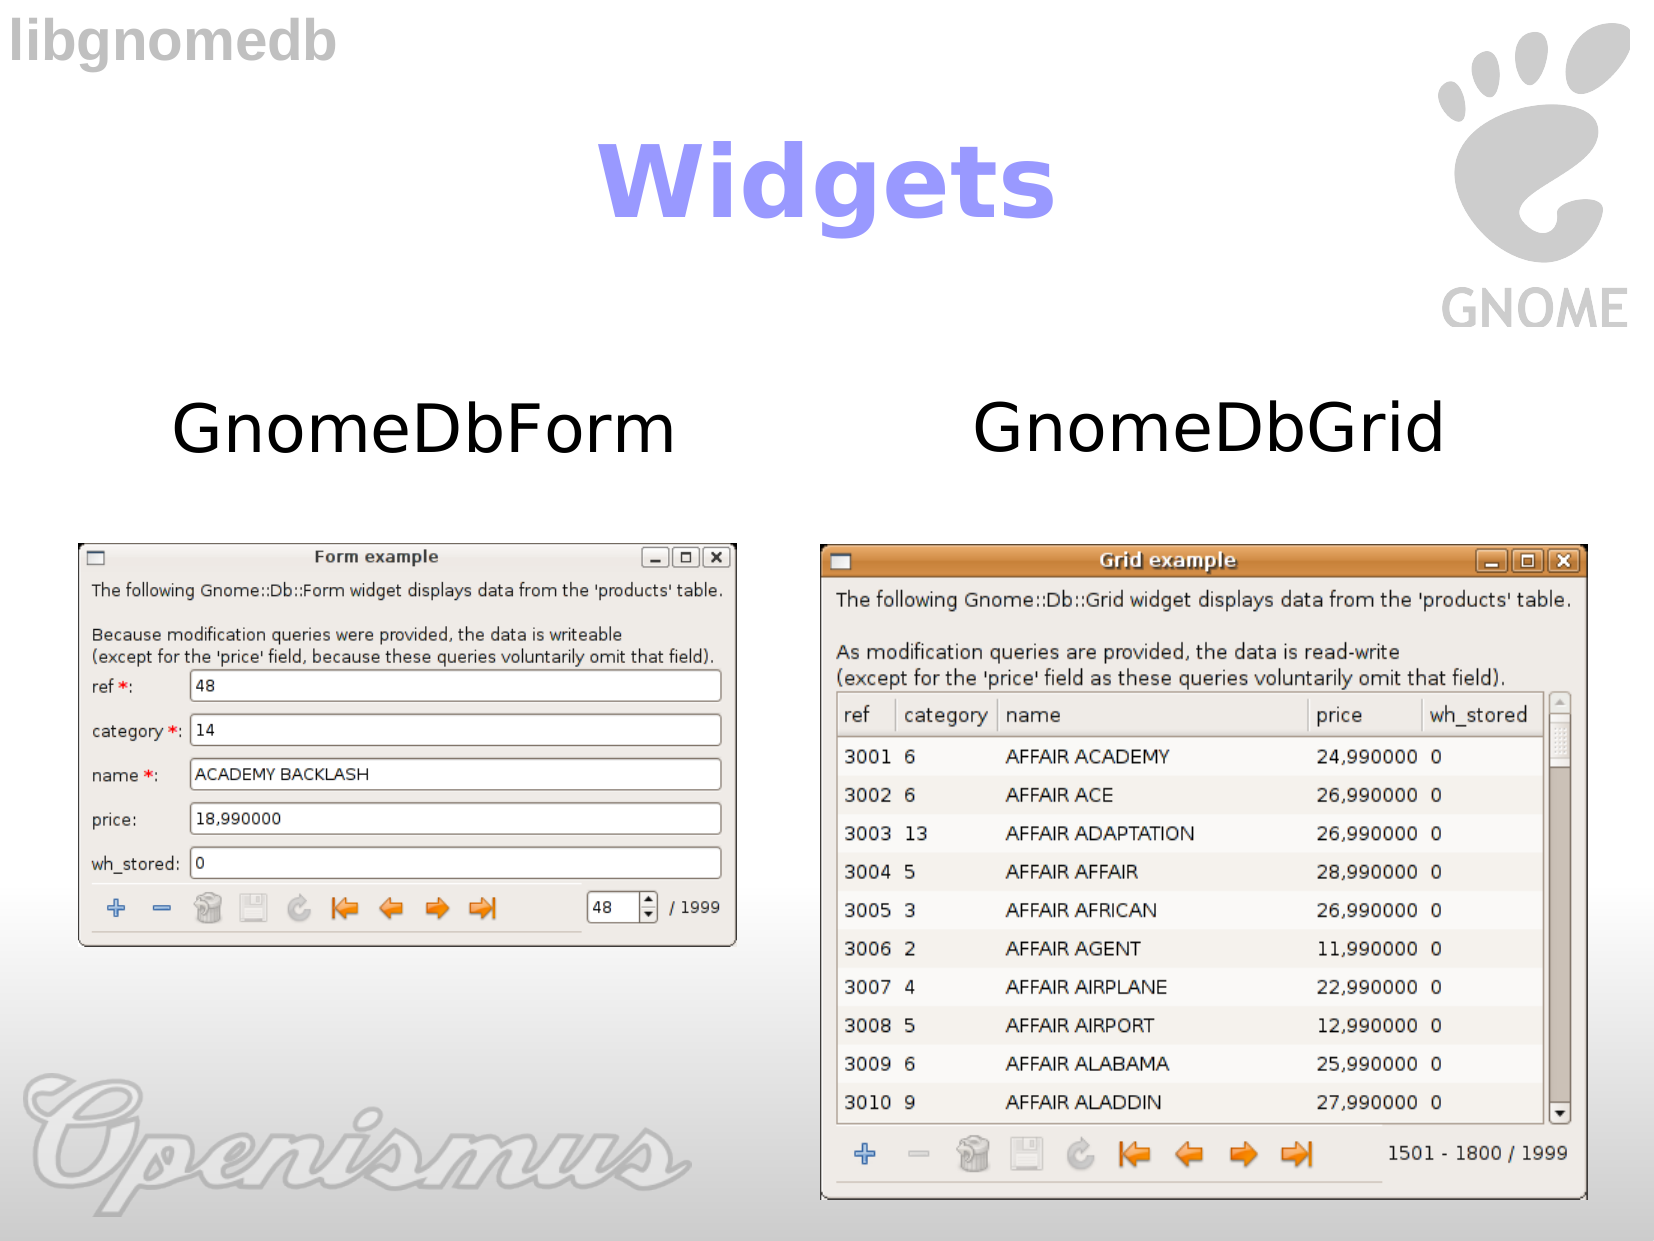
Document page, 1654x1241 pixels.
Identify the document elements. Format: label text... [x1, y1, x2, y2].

picture [78, 543, 737, 947]
text_box GnomeDbGrid [825, 329, 1595, 528]
picture [23, 1073, 692, 1217]
subtitle GnomeDbForm [82, 332, 732, 528]
picture [820, 544, 1588, 1200]
picture [1438, 23, 1630, 327]
title Widgets [82, 116, 1571, 250]
